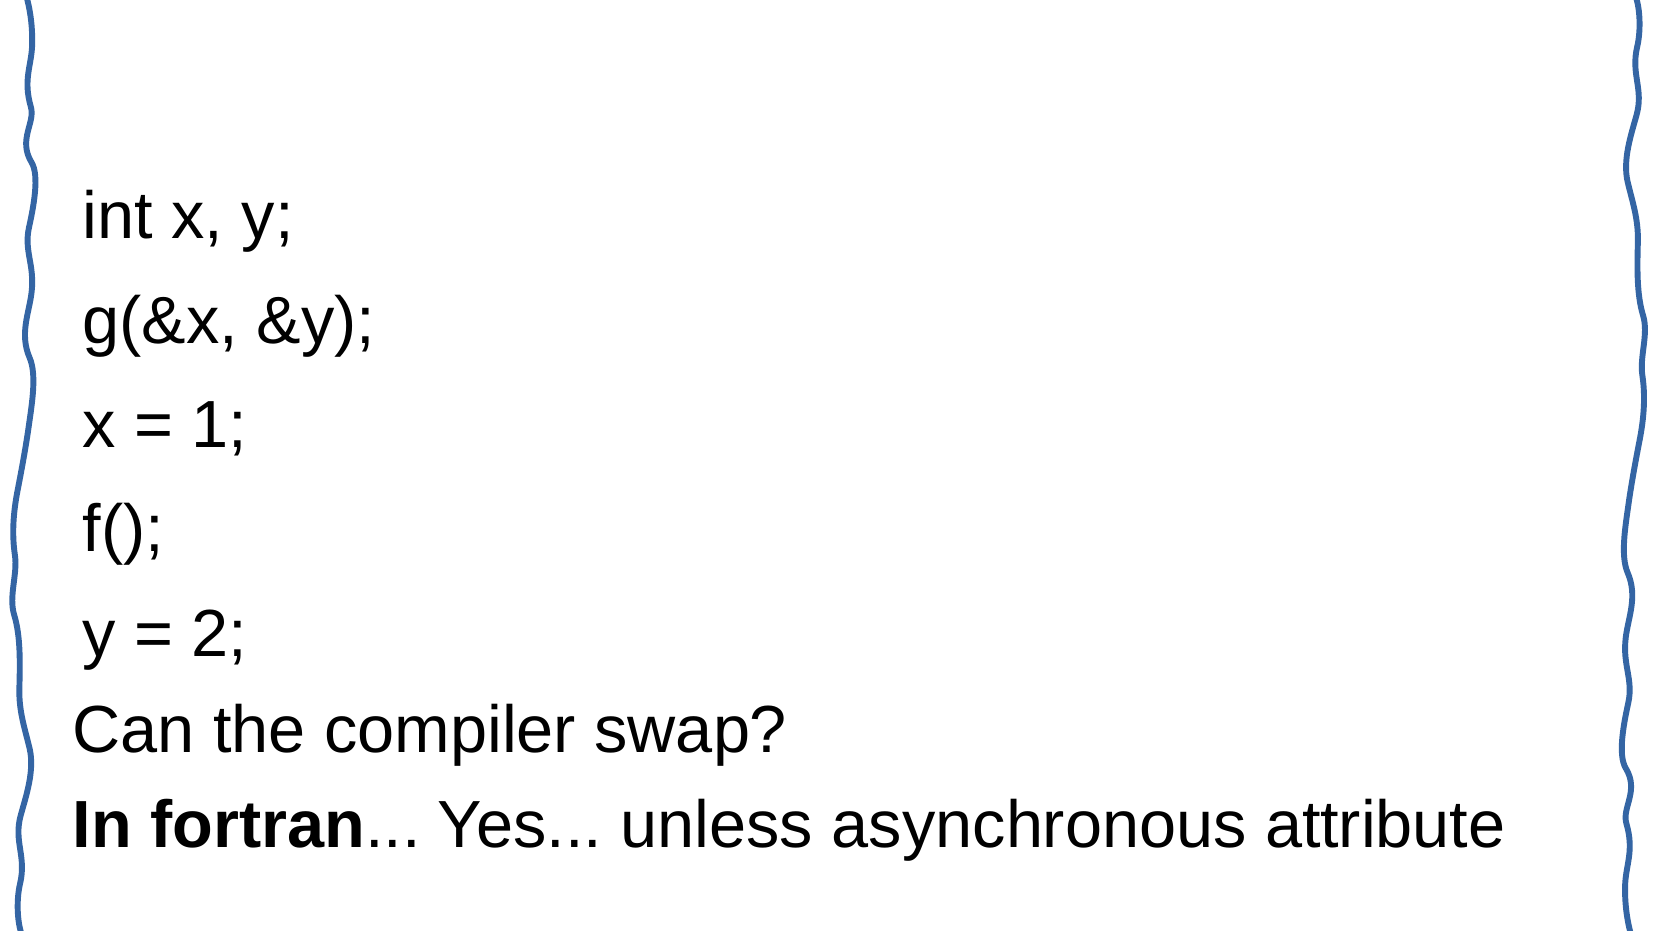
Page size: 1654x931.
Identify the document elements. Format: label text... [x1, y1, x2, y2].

list Can the compiler swap? [72, 692, 1579, 786]
list In fortran... Yes... unless asynchronous attribute [72, 786, 1607, 888]
list int x, y; g(&x, &y); x = 1; f(); y = 2; [82, 74, 809, 692]
